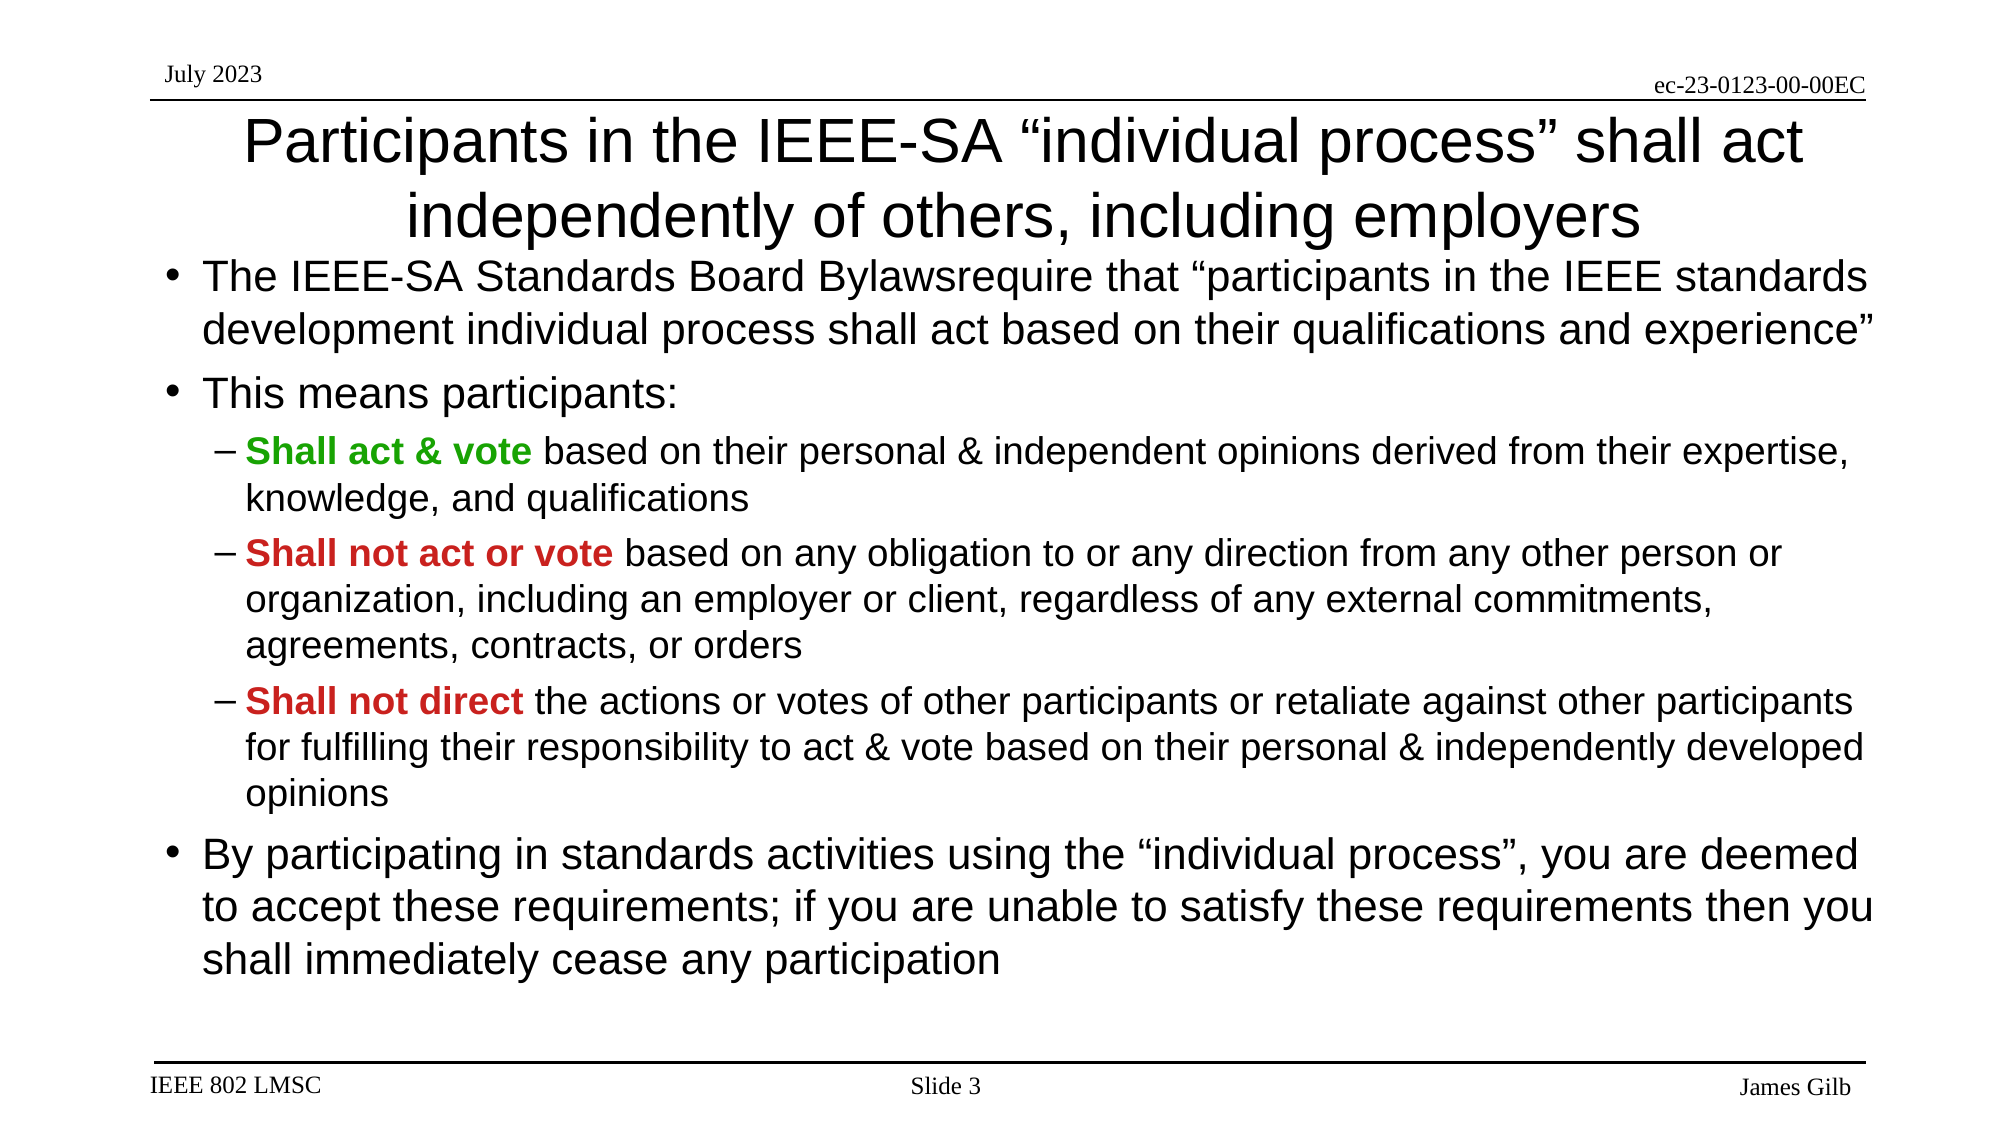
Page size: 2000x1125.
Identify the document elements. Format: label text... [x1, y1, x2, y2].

list The IEEE-SA Standards Board Bylawsrequire that “participants in the IEEE standards development individual process shall act based on their qualifications and experience” This means participants: Shall act & vote based on their personal & independent opinions derived from their expertise, knowledge, and qualifications Shall not act or vote based on any obligation to or any direction from any other person or organization, including an employer or client, regardless of any external commitments, agreements, contracts, or orders Shall not direct the actions or votes of other participants or retaliate against other participants for fulfilling their responsibility to act & vote based on their personal & independently developed opinions By participating in standards activities using the “individual process”, you are deemed to accept these requirements; if you are unable to satisfy these requirements then you shall immediately cease any participation [149, 239, 1900, 1051]
title Participants in the IEEE-SA “individual process” shall act independently of others, including employers [149, 92, 1900, 239]
